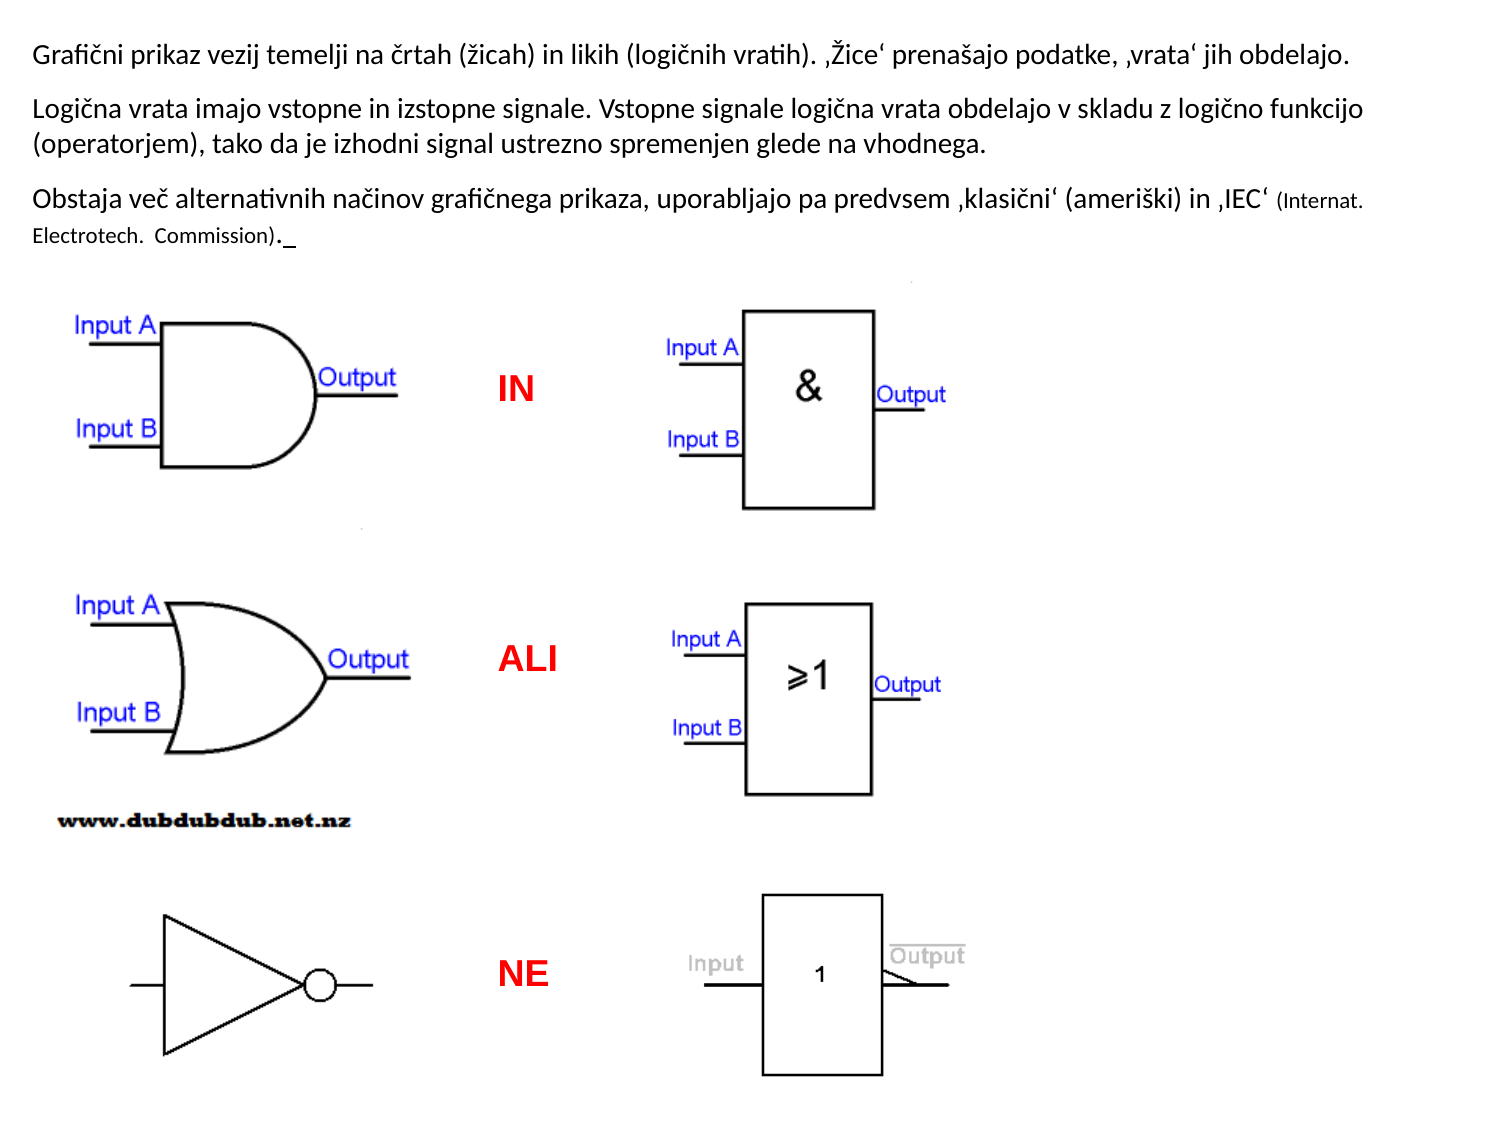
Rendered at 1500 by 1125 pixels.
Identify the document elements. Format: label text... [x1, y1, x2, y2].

picture [671, 862, 978, 1108]
picture [643, 275, 978, 543]
picture [95, 881, 408, 1090]
picture [649, 569, 972, 828]
text_box IN ALI NE [482, 356, 573, 1002]
picture [53, 300, 444, 832]
text_box Grafični prikaz vezij temelji na črtah (žicah) in likih (logičnih vratih). ‚Žice‘ prenašajo podatke, ‚vrata‘ jih obdelajo. Logična vrata imajo vstopne in izstopne signale. Vstopne signale logična vrata obdelajo v skladu z logično funkcijo (operatorjem), tako da je izhodni signal ustrezno spremenjen glede na vhodnega. Obstaja več alternativnih načinov grafičnega prikaza, uporabljajo pa predvsem ‚klasični‘ (ameriški) in ‚IEC‘ (Internat. Electrotech. Commission). [17, 27, 1495, 297]
